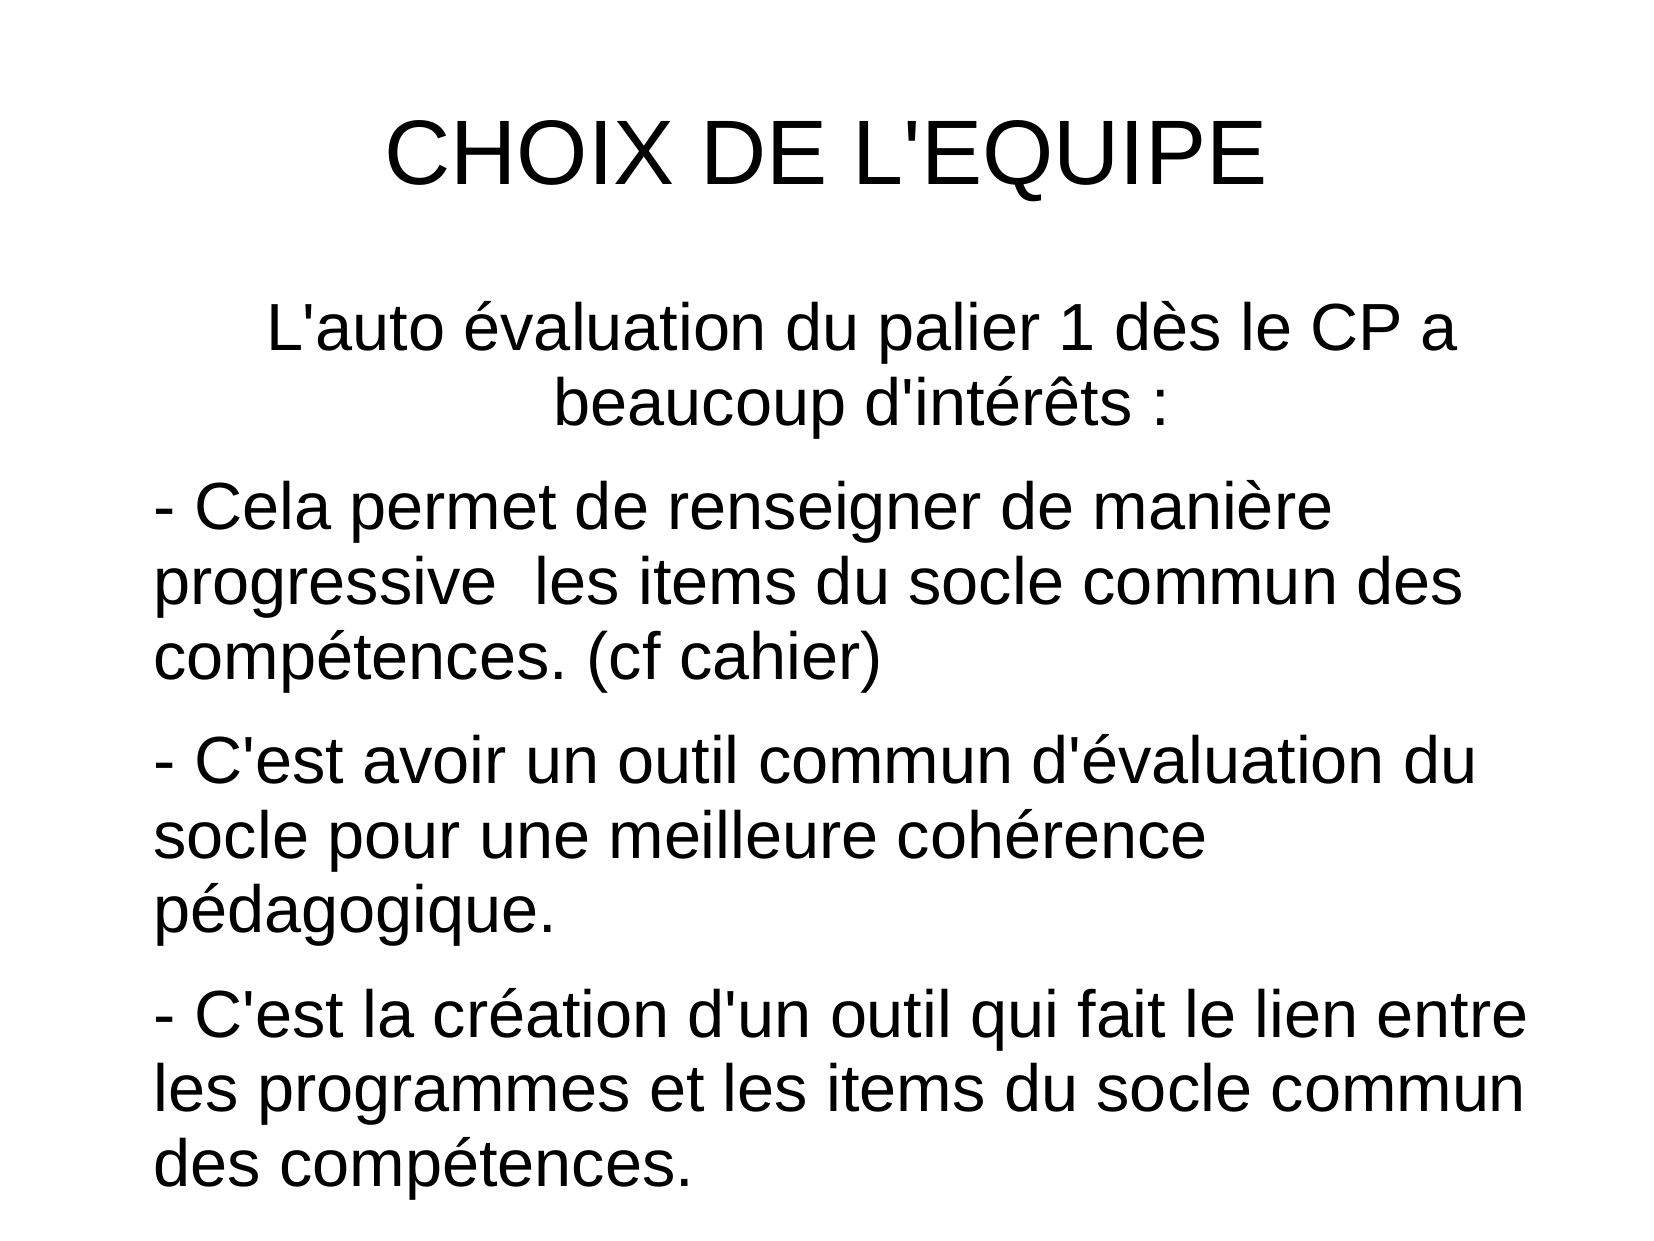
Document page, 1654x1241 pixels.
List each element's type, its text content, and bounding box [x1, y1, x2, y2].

title CHOIX DE L'EQUIPE [82, 49, 1571, 257]
list L'auto évaluation du palier 1 dès le CP a beaucoup d'intérêts : - Cela permet de renseigner de manière progressive les items du socle commun des compétences. (cf cahier) - C'est avoir un outil commun d'évaluation du socle pour une meilleure cohérence pédagogique. - C'est la création d'un outil qui fait le lien entre les programmes et les items du socle commun des compétences. [82, 290, 1571, 1202]
